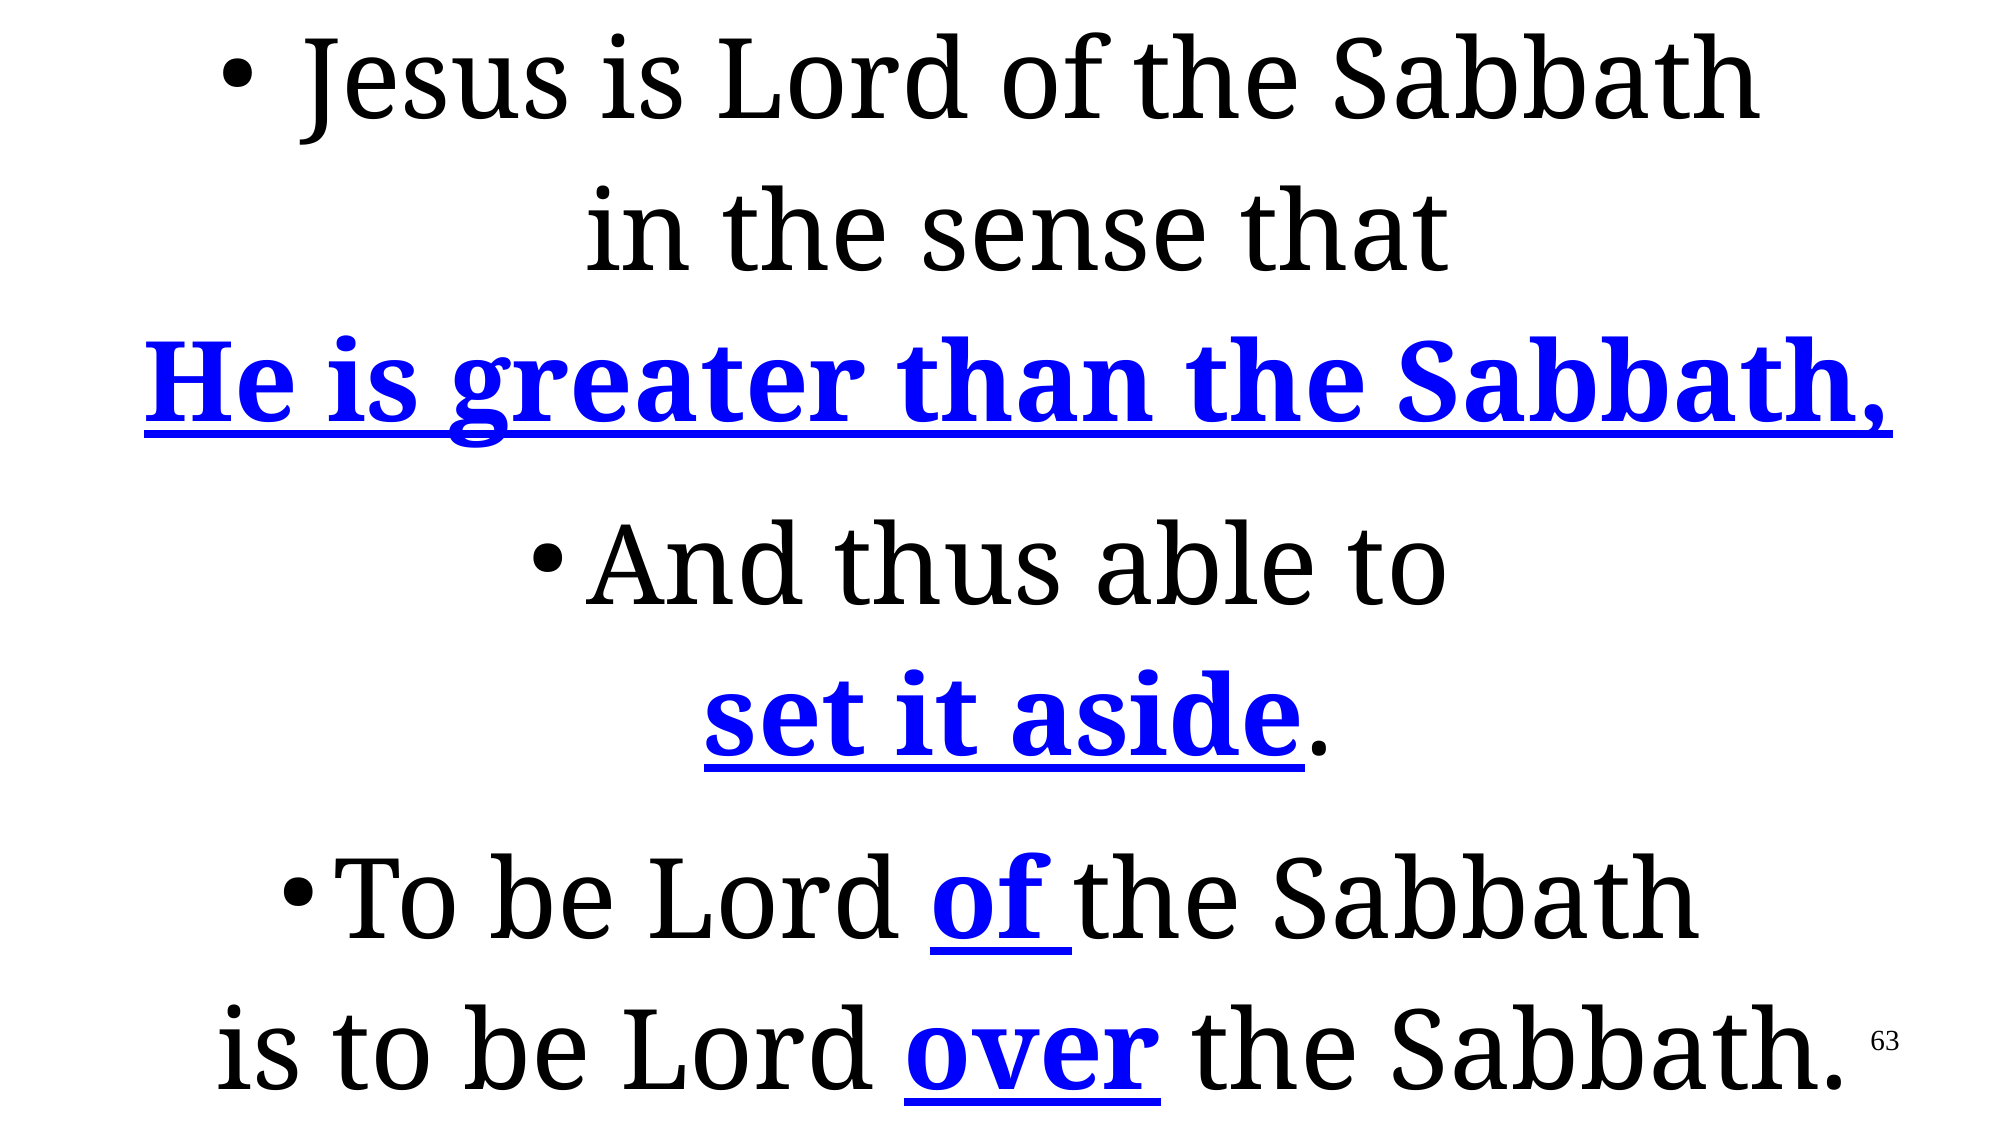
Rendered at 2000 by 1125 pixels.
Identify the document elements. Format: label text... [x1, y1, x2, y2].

list Jesus is Lord of the Sabbath in the sense that He is greater than the Sabbath, And thus able to set it aside. To be Lord of the Sabbath is to be Lord over the Sabbath. [0, 0, 1996, 1123]
